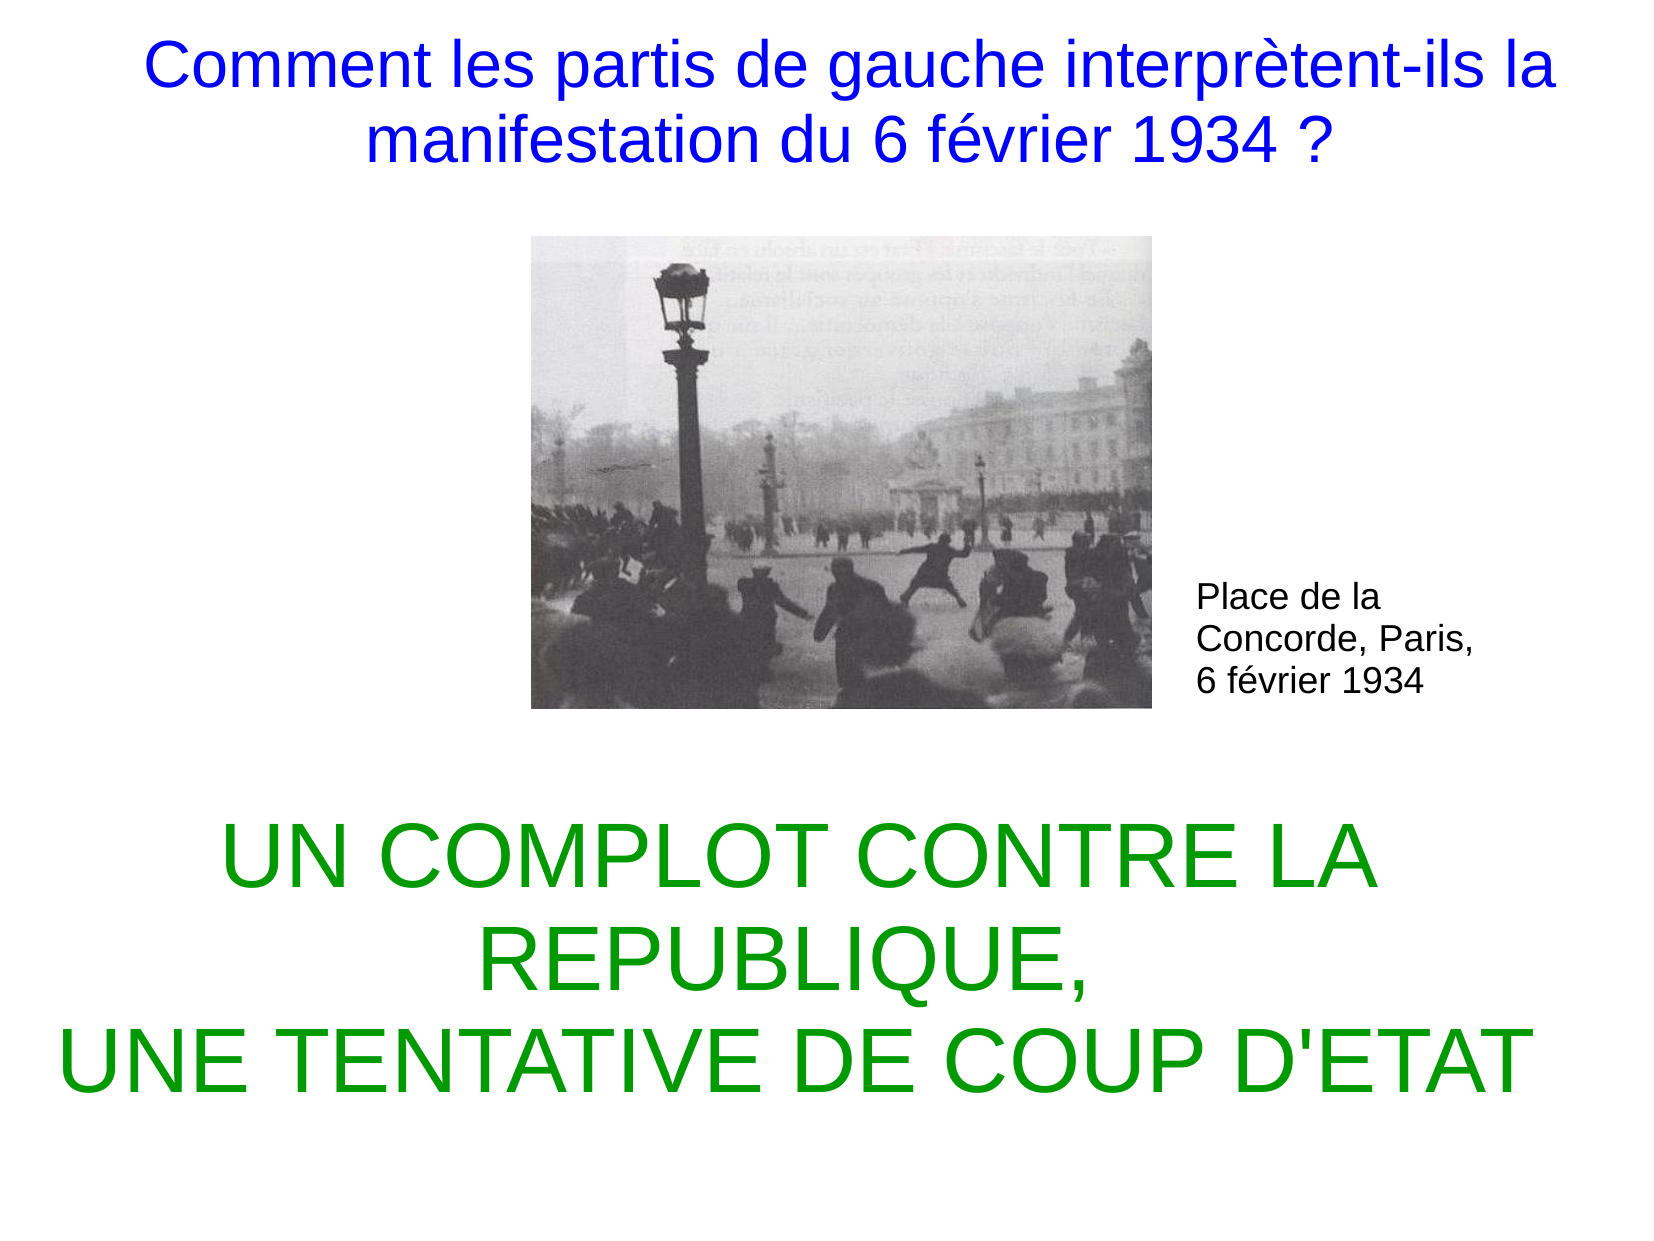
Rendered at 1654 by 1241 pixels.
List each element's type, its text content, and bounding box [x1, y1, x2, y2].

text_box UN COMPLOT CONTRE LA REPUBLIQUE, UNE TENTATIVE DE COUP D'ETAT [29, 797, 1565, 1120]
title Comment les partis de gauche interprètent-ils la manifestation du 6 février 1934 ? [106, 27, 1595, 178]
picture [531, 236, 1152, 709]
text_box Place de la Concorde, Paris, 6 février 1934 [1181, 567, 1565, 709]
